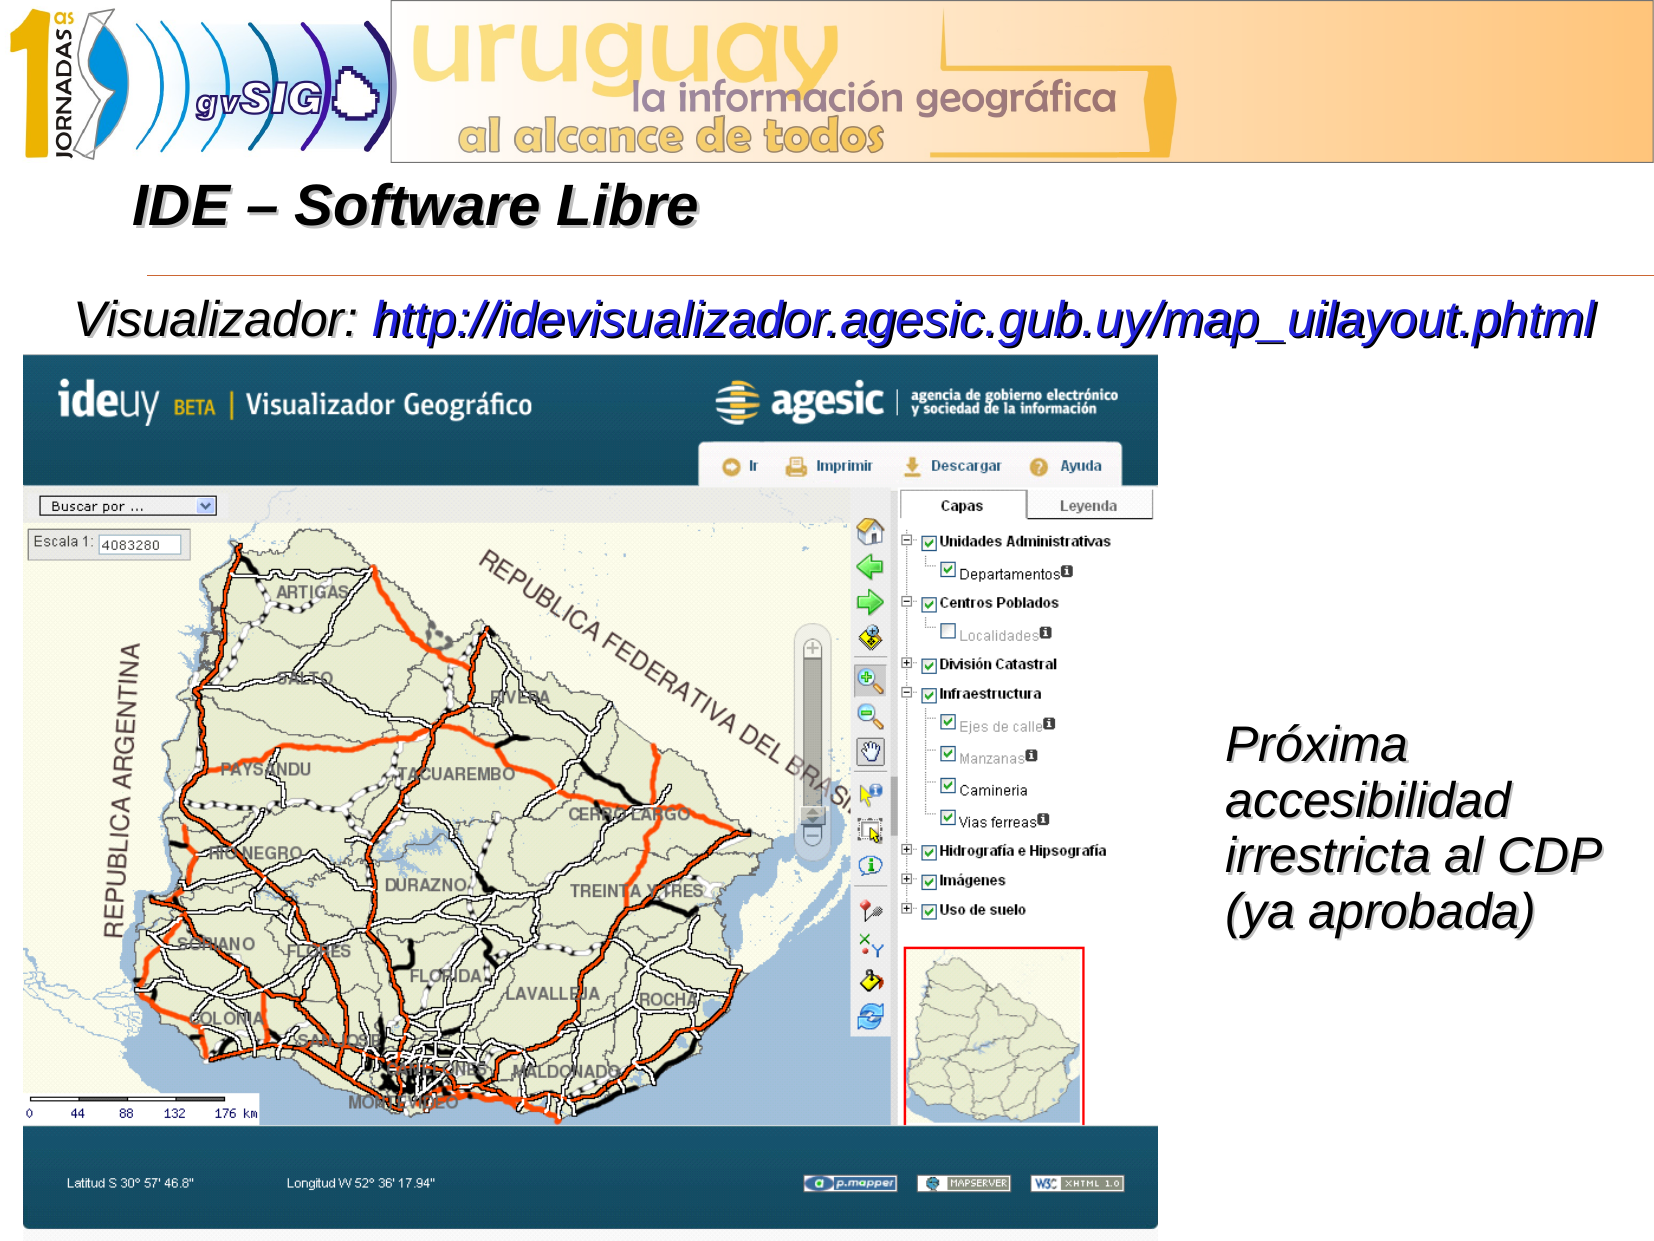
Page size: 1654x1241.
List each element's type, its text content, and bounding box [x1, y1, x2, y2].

text_box IDE – Software Libre [118, 165, 975, 256]
text_box Visualizador: http://idevisualizador.agesic.gub.uy/map_uilayout.phtml [59, 283, 1625, 355]
picture [23, 354, 1158, 1241]
picture [0, 6, 1181, 163]
text_box Próxima accesibilidad irrestricta al CDP (ya aprobada) [1210, 708, 1625, 1123]
